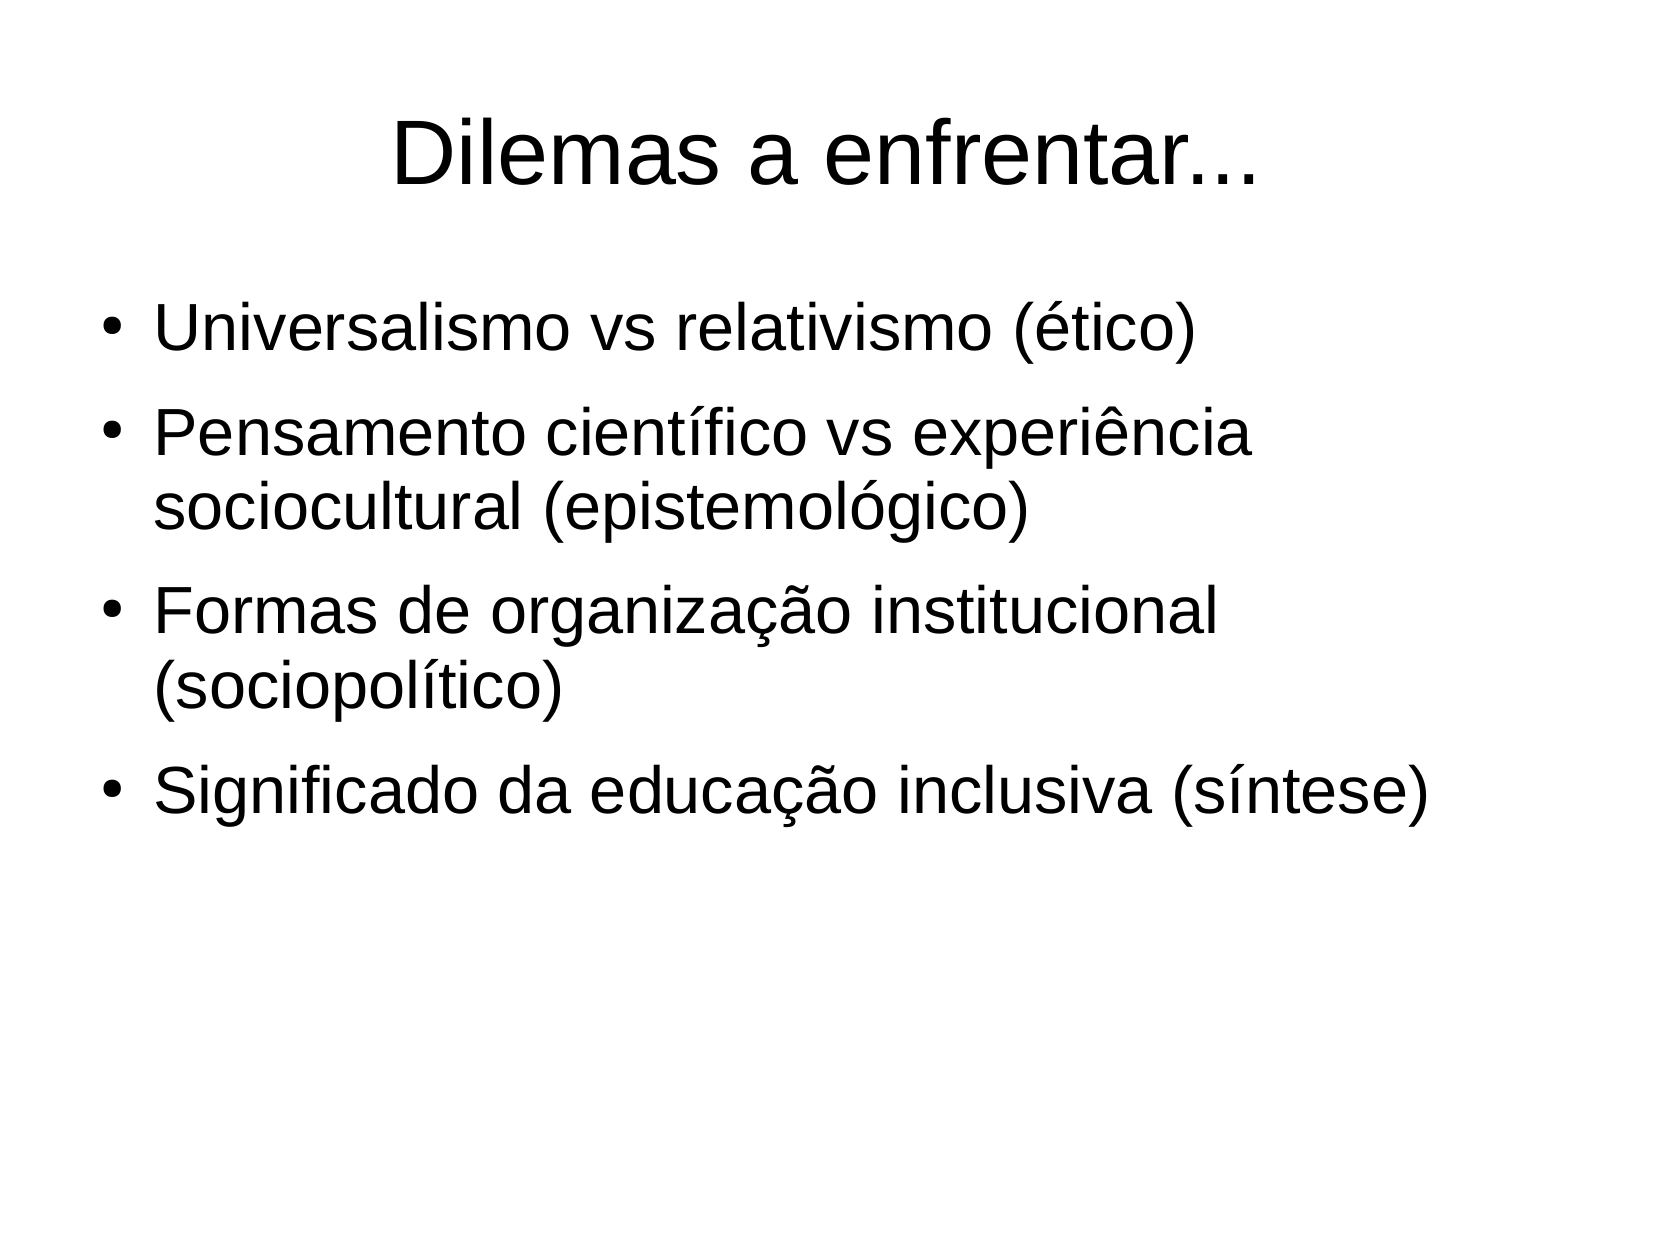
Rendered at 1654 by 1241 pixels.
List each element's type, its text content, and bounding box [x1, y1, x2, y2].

list Universalismo vs relativismo (ético) Pensamento científico vs experiência sociocultural (epistemológico) Formas de organização institucional (sociopolítico) Significado da educação inclusiva (síntese) [82, 290, 1571, 1010]
title Dilemas a enfrentar... [82, 49, 1571, 257]
